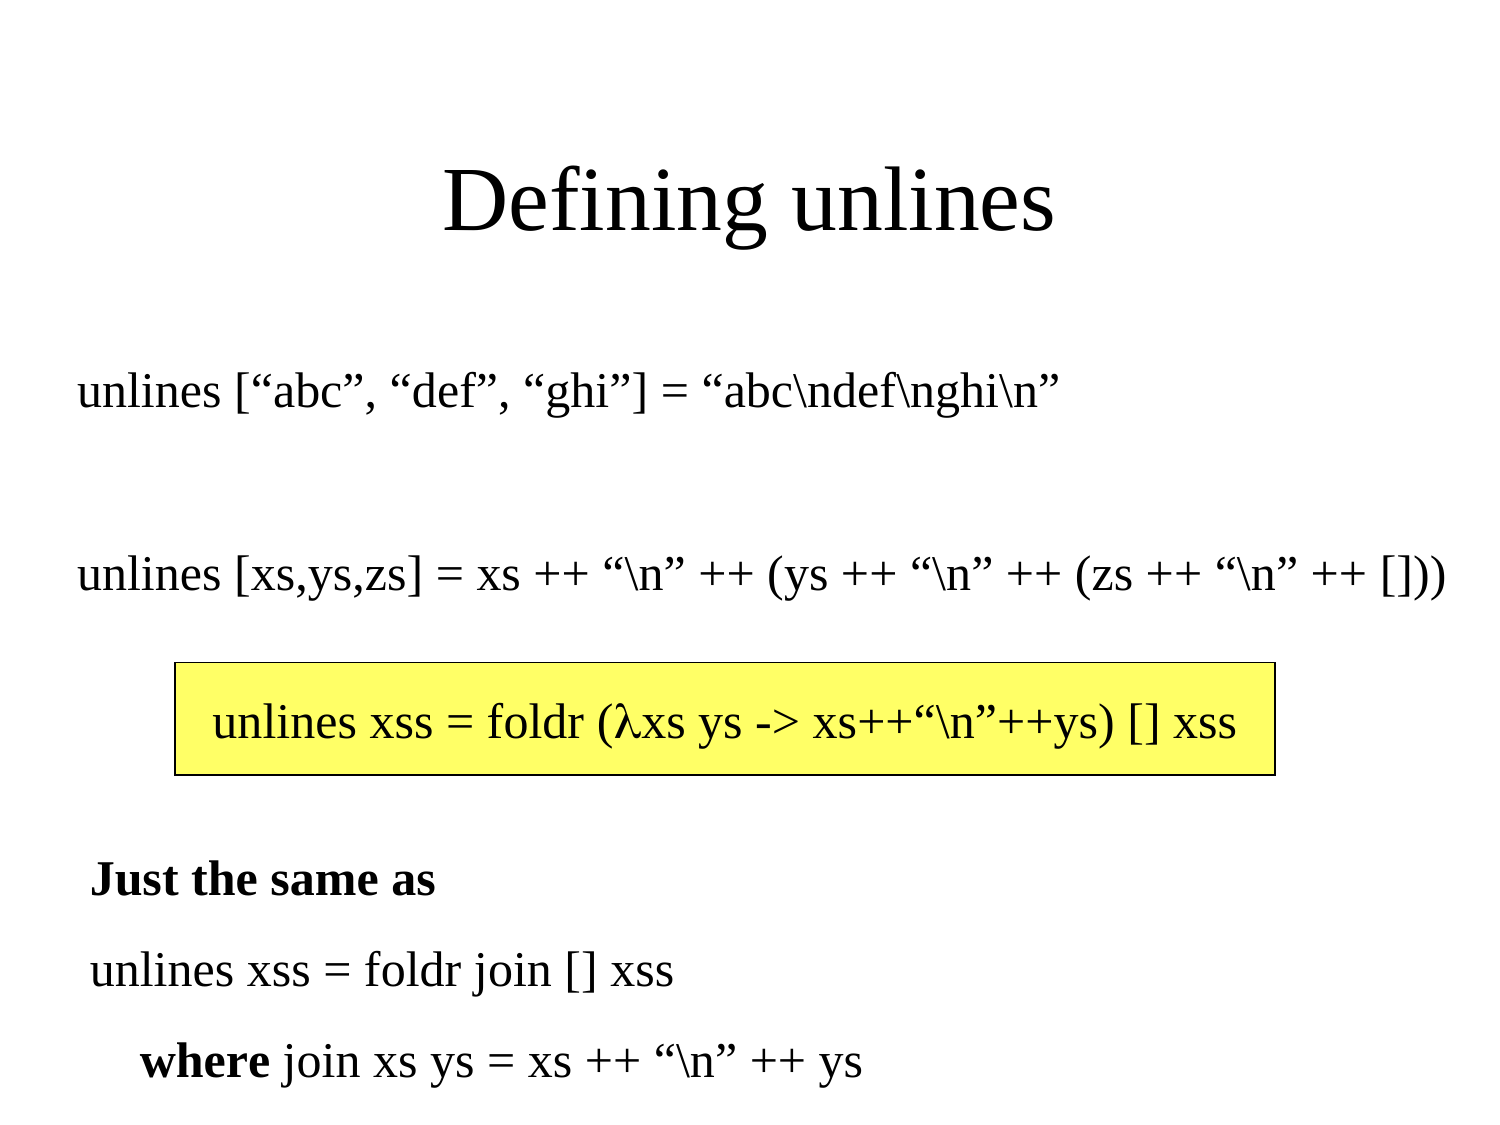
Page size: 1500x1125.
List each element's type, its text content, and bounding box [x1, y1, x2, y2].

title Defining unlines [112, 99, 1388, 288]
text_box unlines [“abc”, “def”, “ghi”] = “abc\ndef\nghi\n” unlines [xs,ys,zs] = xs ++ “\n” ++ (ys ++ “\n” ++ (zs ++ “\n” ++ [])) [62, 349, 1476, 608]
text_box Just the same as unlines xss = foldr join [] xss where join xs ys = xs ++ “\n” ++ ys [74, 837, 1401, 1096]
text_box unlines xss = foldr (lxs ys -> xs++“\n”++ys) [] xss [174, 662, 1275, 775]
